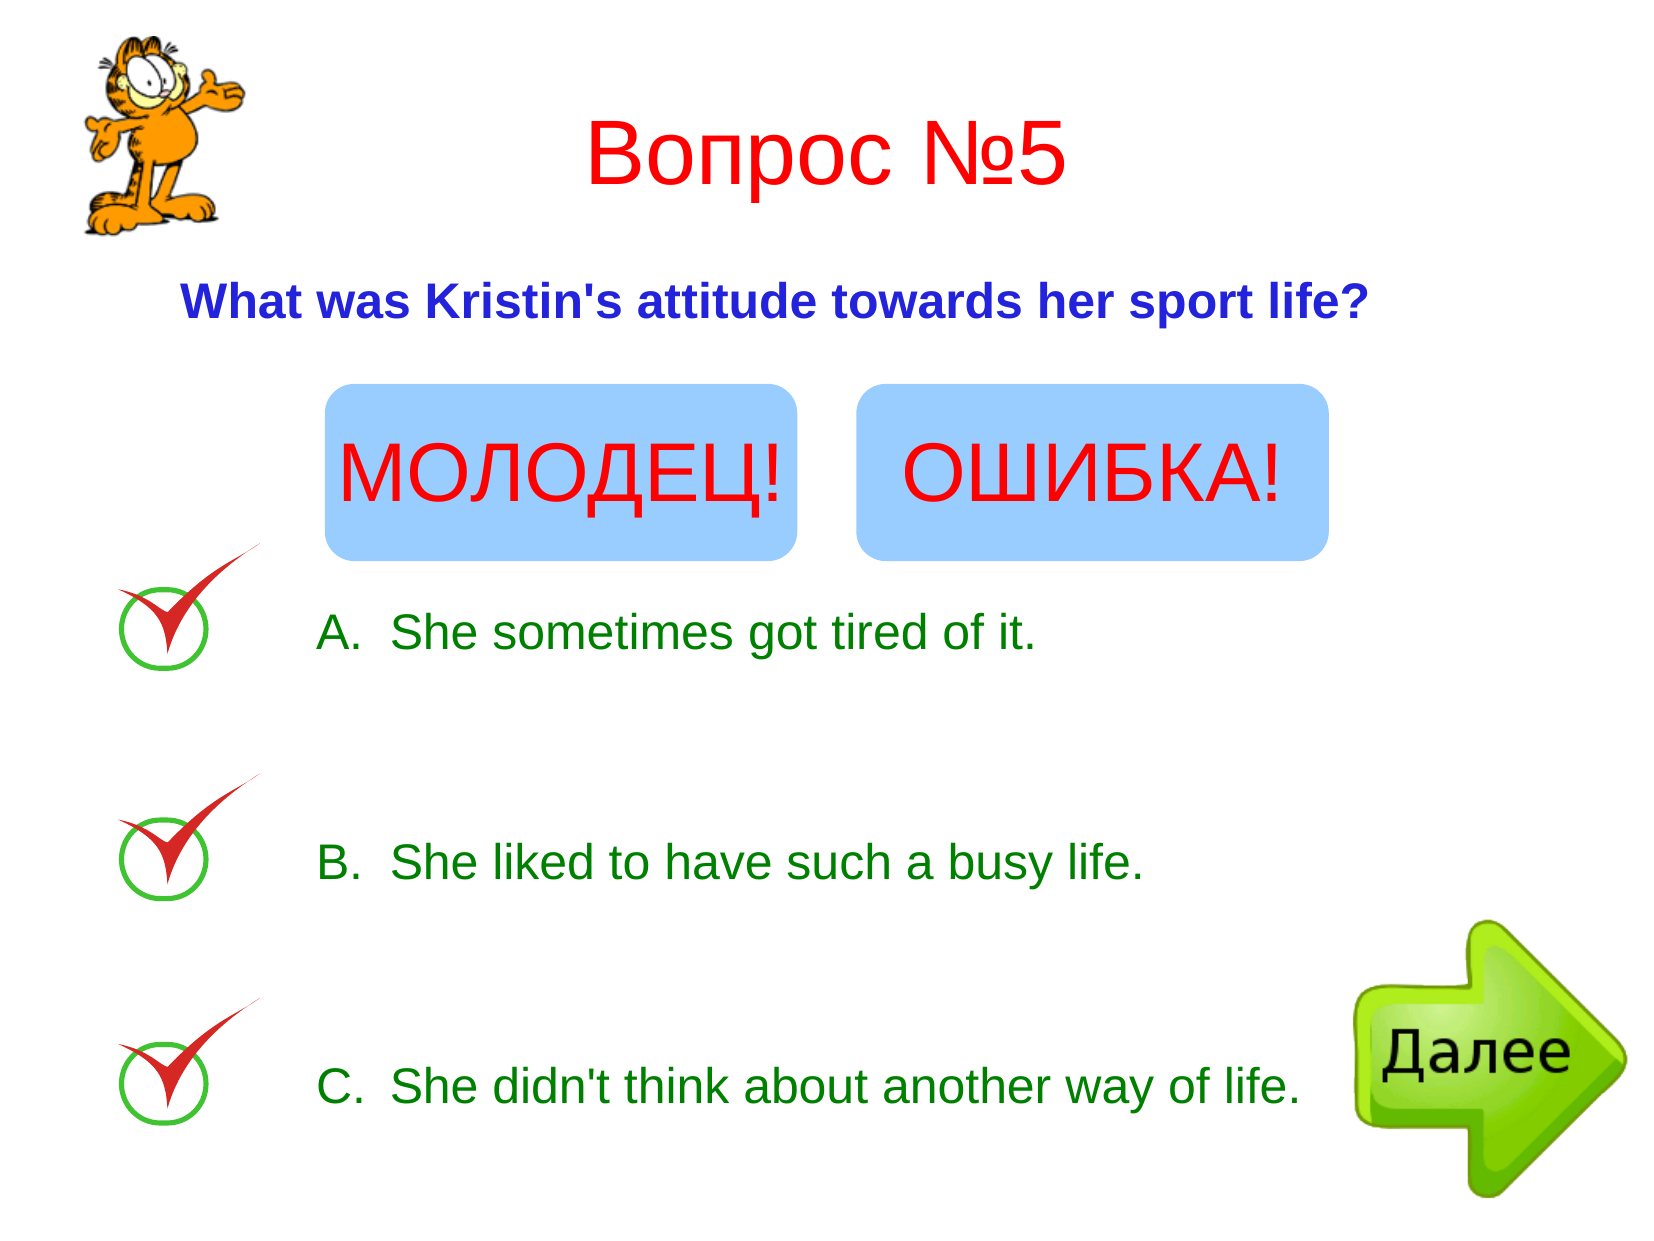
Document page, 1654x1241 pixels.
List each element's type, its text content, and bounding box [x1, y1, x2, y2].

picture [118, 998, 261, 1127]
picture [118, 773, 261, 903]
picture [1328, 904, 1639, 1211]
text_box МОЛОДЕЦ! [324, 383, 798, 562]
text_box What was Kristin's attitude towards her sport life? [165, 265, 1506, 338]
text_box ОШИБКА! [856, 383, 1329, 562]
text_box B. She liked to have such a busy life. [301, 826, 1625, 898]
picture [65, 36, 266, 237]
text_box A. She sometimes got tired of it. [301, 596, 1565, 668]
text_box C. She didn't think about another way of life. [301, 1051, 1328, 1122]
title Вопрос №5 [82, 56, 1571, 250]
picture [118, 543, 261, 672]
